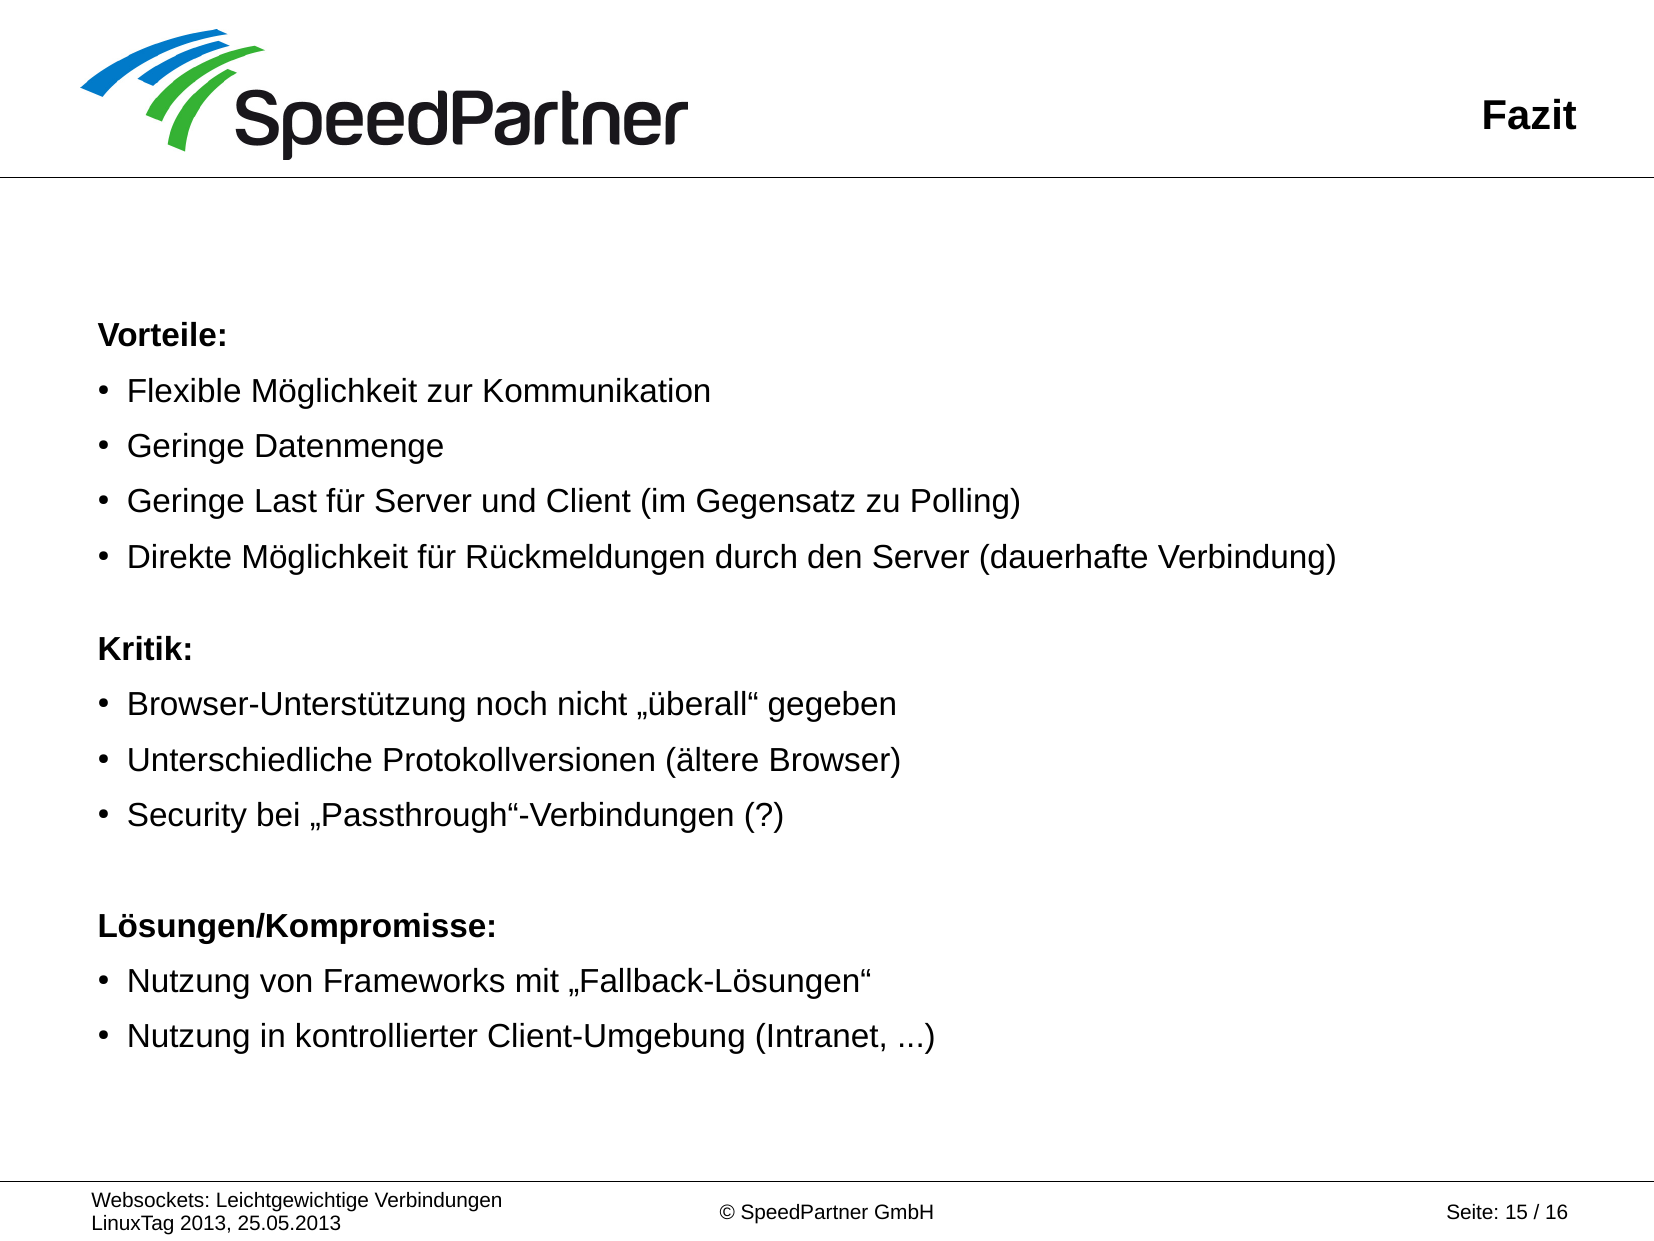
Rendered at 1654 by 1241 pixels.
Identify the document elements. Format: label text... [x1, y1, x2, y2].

title Fazit [590, 70, 1577, 160]
picture [80, 29, 688, 160]
text_box Vorteile: Flexible Möglichkeit zur Kommunikation Geringe Datenmenge Geringe Last für Server und Client (im Gegensatz zu Polling) Direkte Möglichkeit für Rückmeldungen durch den Server (dauerhafte Verbindung) Kritik: Browser-Unterstützung noch nicht „überall“ gegeben Unterschiedliche Protokollversionen (ältere Browser) Security bei „Passthrough“-Verbindungen (?) Lösungen/Kompromisse: Nutzung von Frameworks mit „Fallback-Lösungen“ Nutzung in kontrollierter Client-Umgebung (Intranet, ...) [82, 253, 1565, 1177]
